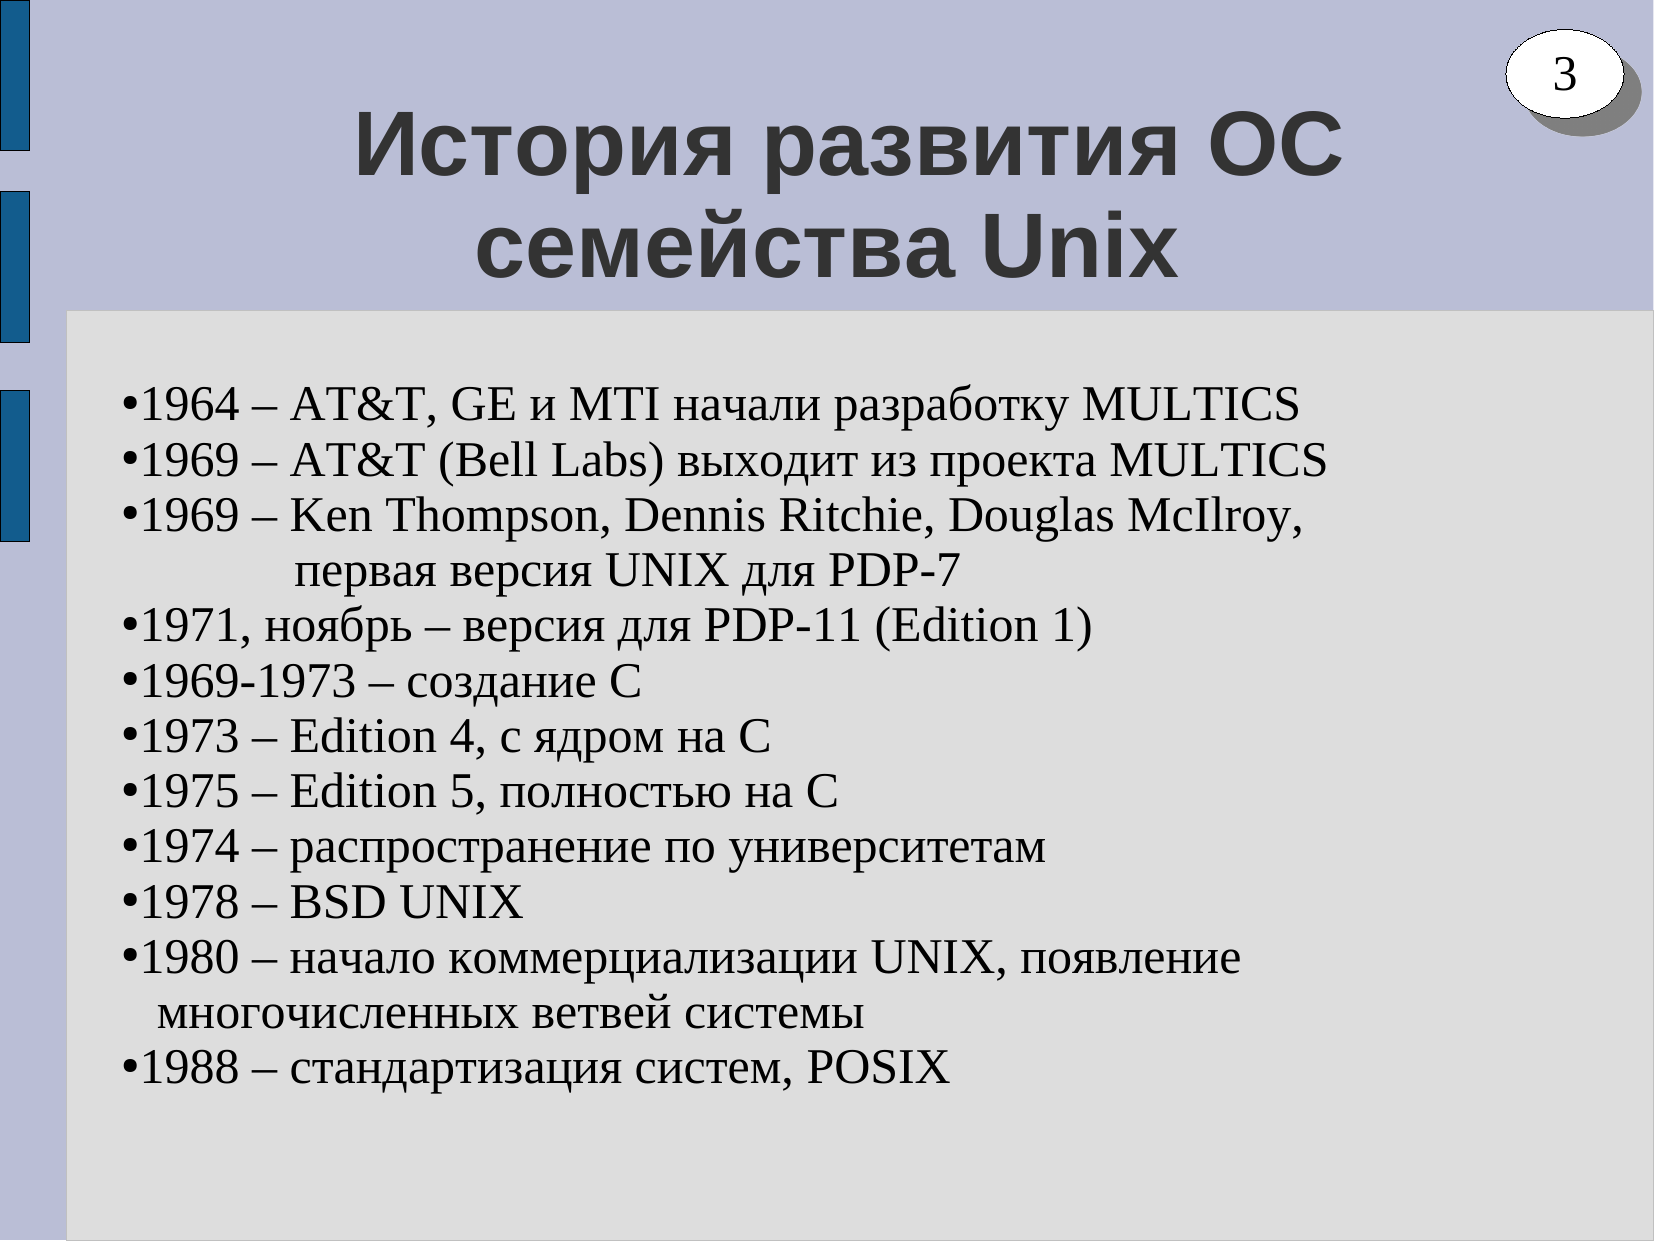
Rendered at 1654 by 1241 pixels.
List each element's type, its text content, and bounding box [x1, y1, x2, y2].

title История развития ОС семейства Unix [121, 91, 1534, 299]
text_box 3 [1505, 29, 1625, 119]
subtitle 1964 – AT&T, GE и MTI начали разработку MULTICS 1969 – AT&T (Bell Labs) выходит из проекта MULTICS 1969 – Ken Thompson, Dennis Ritchie, Douglas McIlroy, первая версия UNIX для PDP-7 1971, ноябрь – версия для PDP-11 (Edition 1) 1969-1973 – создание C 1973 – Edition 4, с ядром на C 1975 – Edition 5, полностью на C 1974 – распространение по университетам 1978 – BSD UNIX 1980 – начало коммерциализации UNIX, появление многочисленных ветвей системы 1988 – стандартизация систем, POSIX [121, 344, 1534, 1127]
